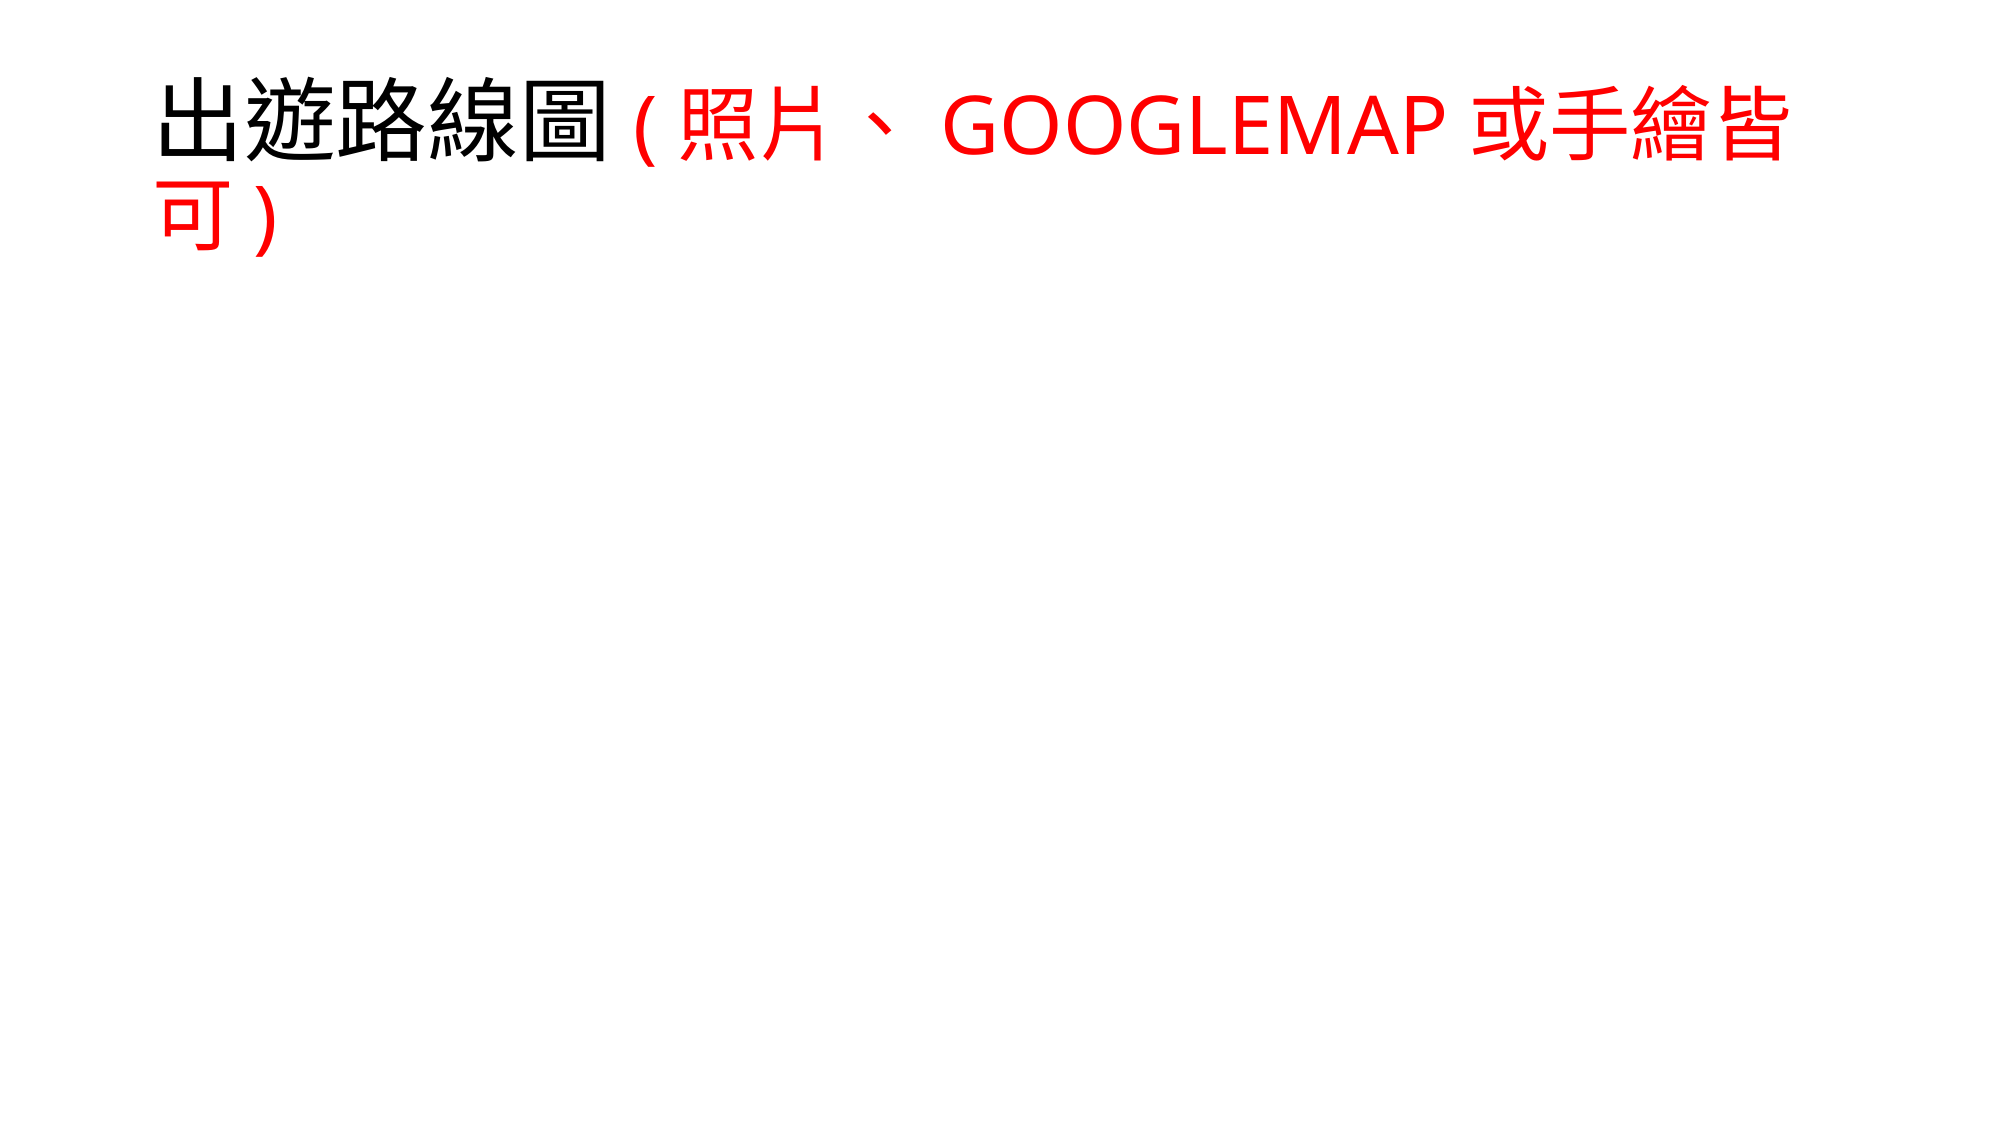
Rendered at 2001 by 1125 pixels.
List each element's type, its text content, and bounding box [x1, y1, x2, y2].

title 出遊路線圖(照片、GOOGLEMAP或手繪皆可) [137, 59, 1863, 278]
